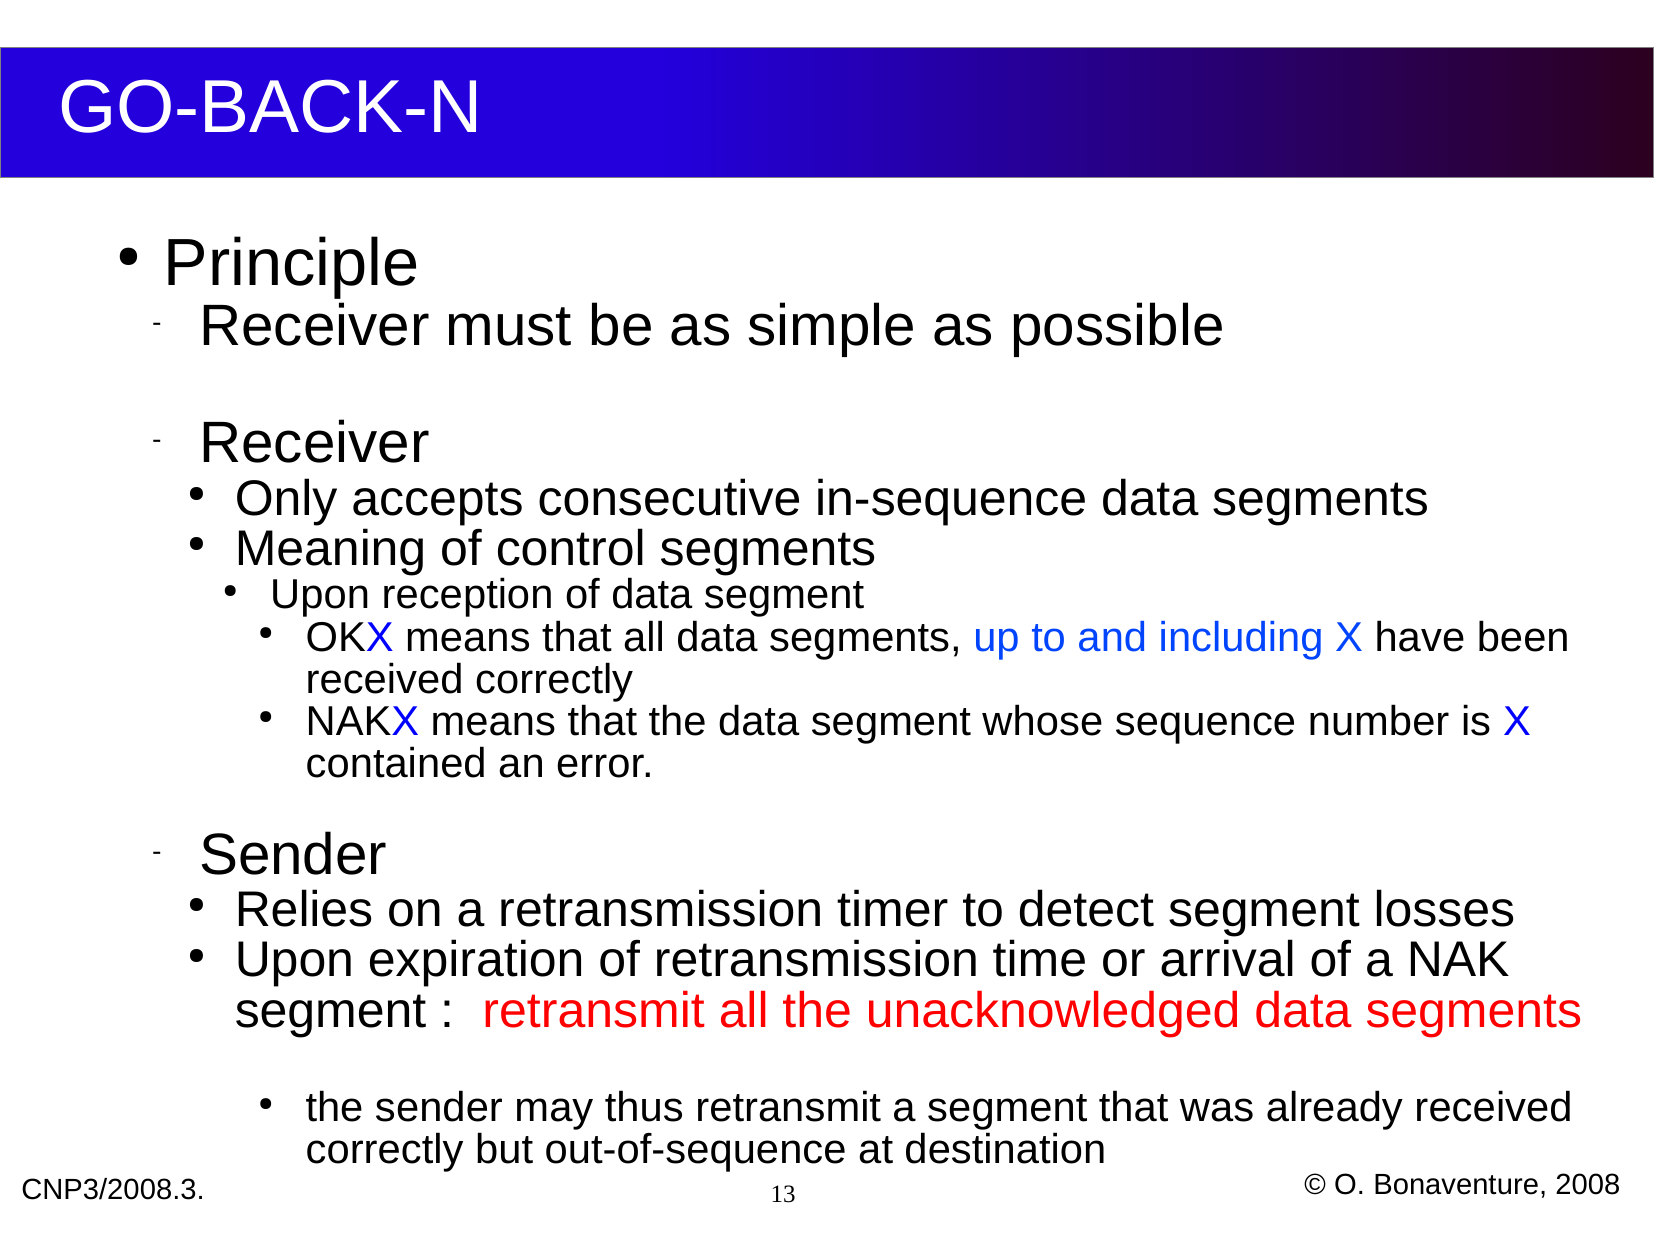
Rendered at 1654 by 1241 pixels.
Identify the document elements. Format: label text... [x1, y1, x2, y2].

text_box CNP3/2008.3. [21, 1176, 116, 1212]
text_box © O. Bonaventure, 2008 [1589, 1170, 1622, 1201]
list Principle Receiver must be as simple as possible Receiver Only accepts consecutive in-sequence data segments Meaning of control segments Upon reception of data segment OKX means that all data segments, up to and including X have been received correctly NAKX means that the data segment whose sequence number is X contained an error. Sender Relies on a retransmission timer to detect segment losses Upon expiration of retransmission time or arrival of a NAK segment : retransmit all the unacknowledged data segments the sender may thus retransmit a segment that was already received correctly but out-of-sequence at destination [116, 231, 1589, 1241]
title GO-BACK-N [10, 0, 1000, 219]
